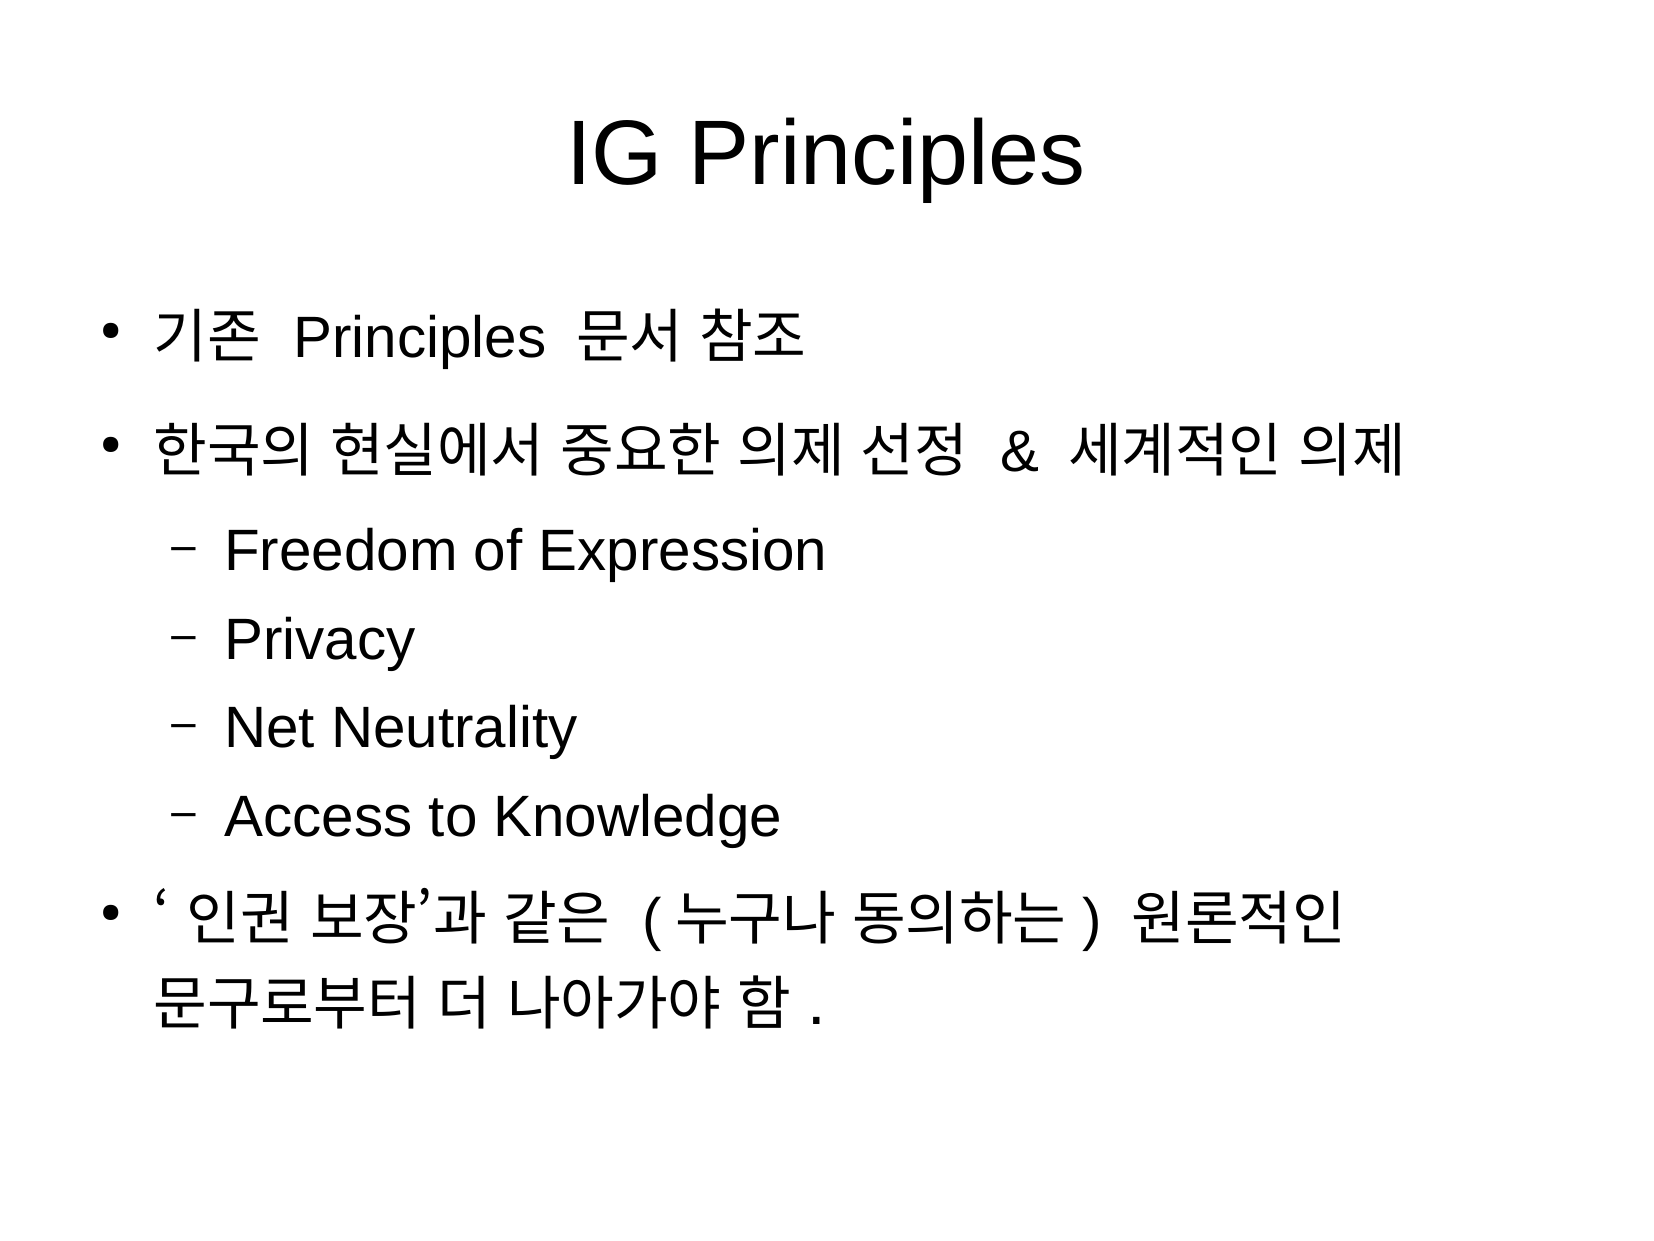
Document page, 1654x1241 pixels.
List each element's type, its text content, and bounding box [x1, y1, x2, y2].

title IG Principles [82, 49, 1571, 257]
list 기존 Principles 문서 참조 한국의 현실에서 중요한 의제 선정 & 세계적인 의제 Freedom of Expression Privacy Net Neutrality Access to Knowledge ‘인권 보장’과 같은 (누구나 동의하는) 원론적인 문구로부터 더 나아가야 함. [82, 290, 1538, 1170]
